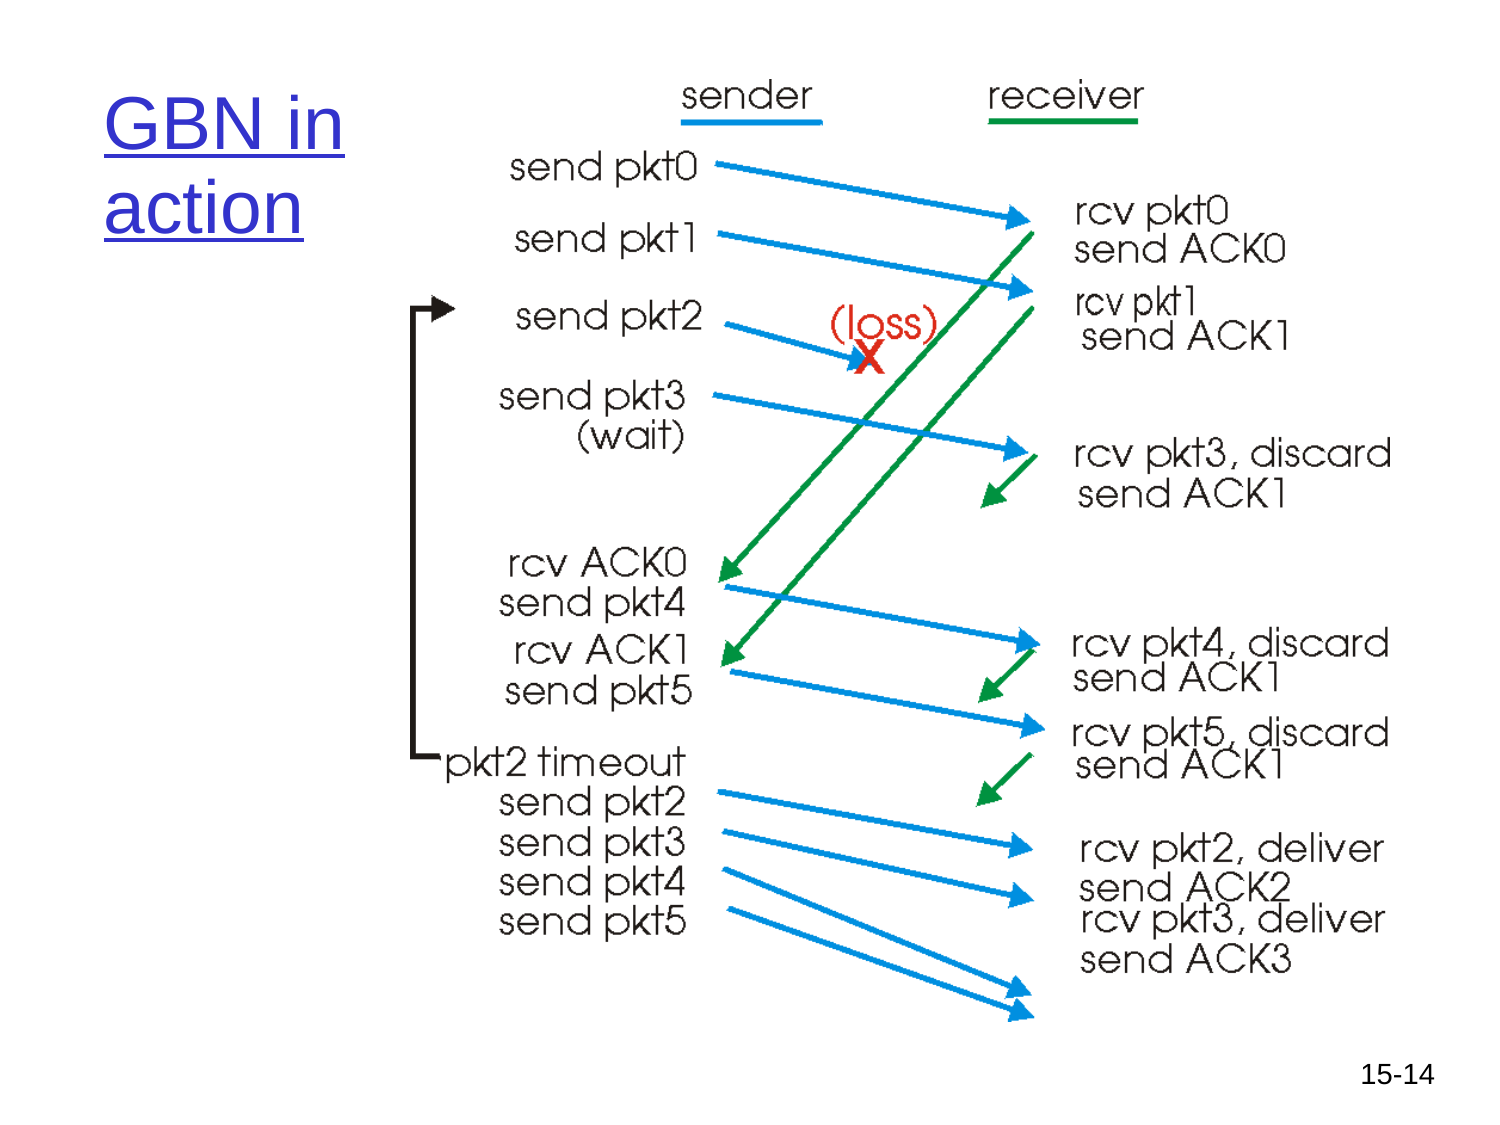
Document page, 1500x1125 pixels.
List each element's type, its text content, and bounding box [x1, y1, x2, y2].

picture [410, 79, 1390, 1022]
title GBN in action [89, 71, 1365, 260]
